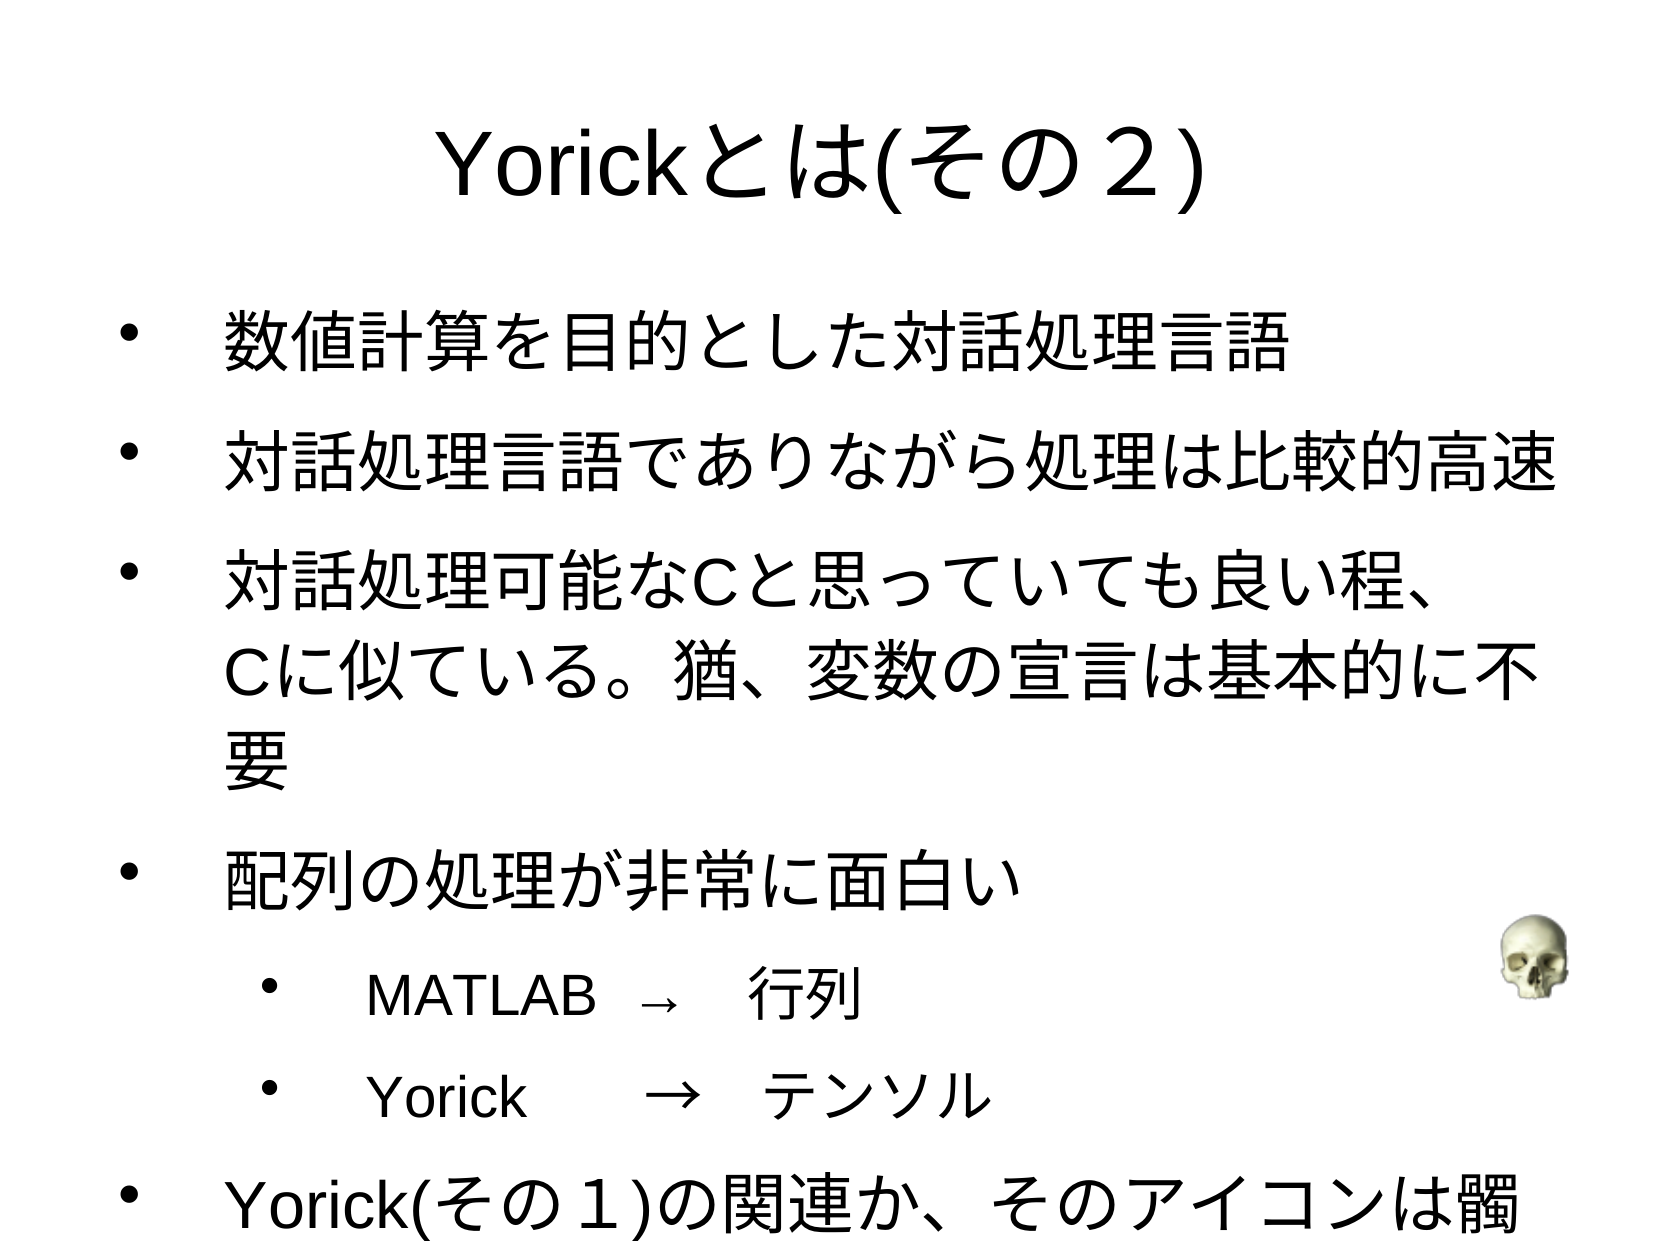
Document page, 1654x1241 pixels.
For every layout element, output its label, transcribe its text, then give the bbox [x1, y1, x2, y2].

list 数値計算を目的とした対話処理言語 対話処理言語でありながら処理は比較的高速 対話処理可能なCと思っていても良い程、 Cに似ている。猶、変数の宣言は基本的に不要 配列の処理が非常に面白い MATLAB → 行列 Yorick → テンソル Yorick(その１)の関連か、そのアイコンは髑髏 [82, 290, 1571, 1109]
title Yorickとは(その２)‏ [76, 59, 1565, 252]
picture [1490, 913, 1580, 1002]
